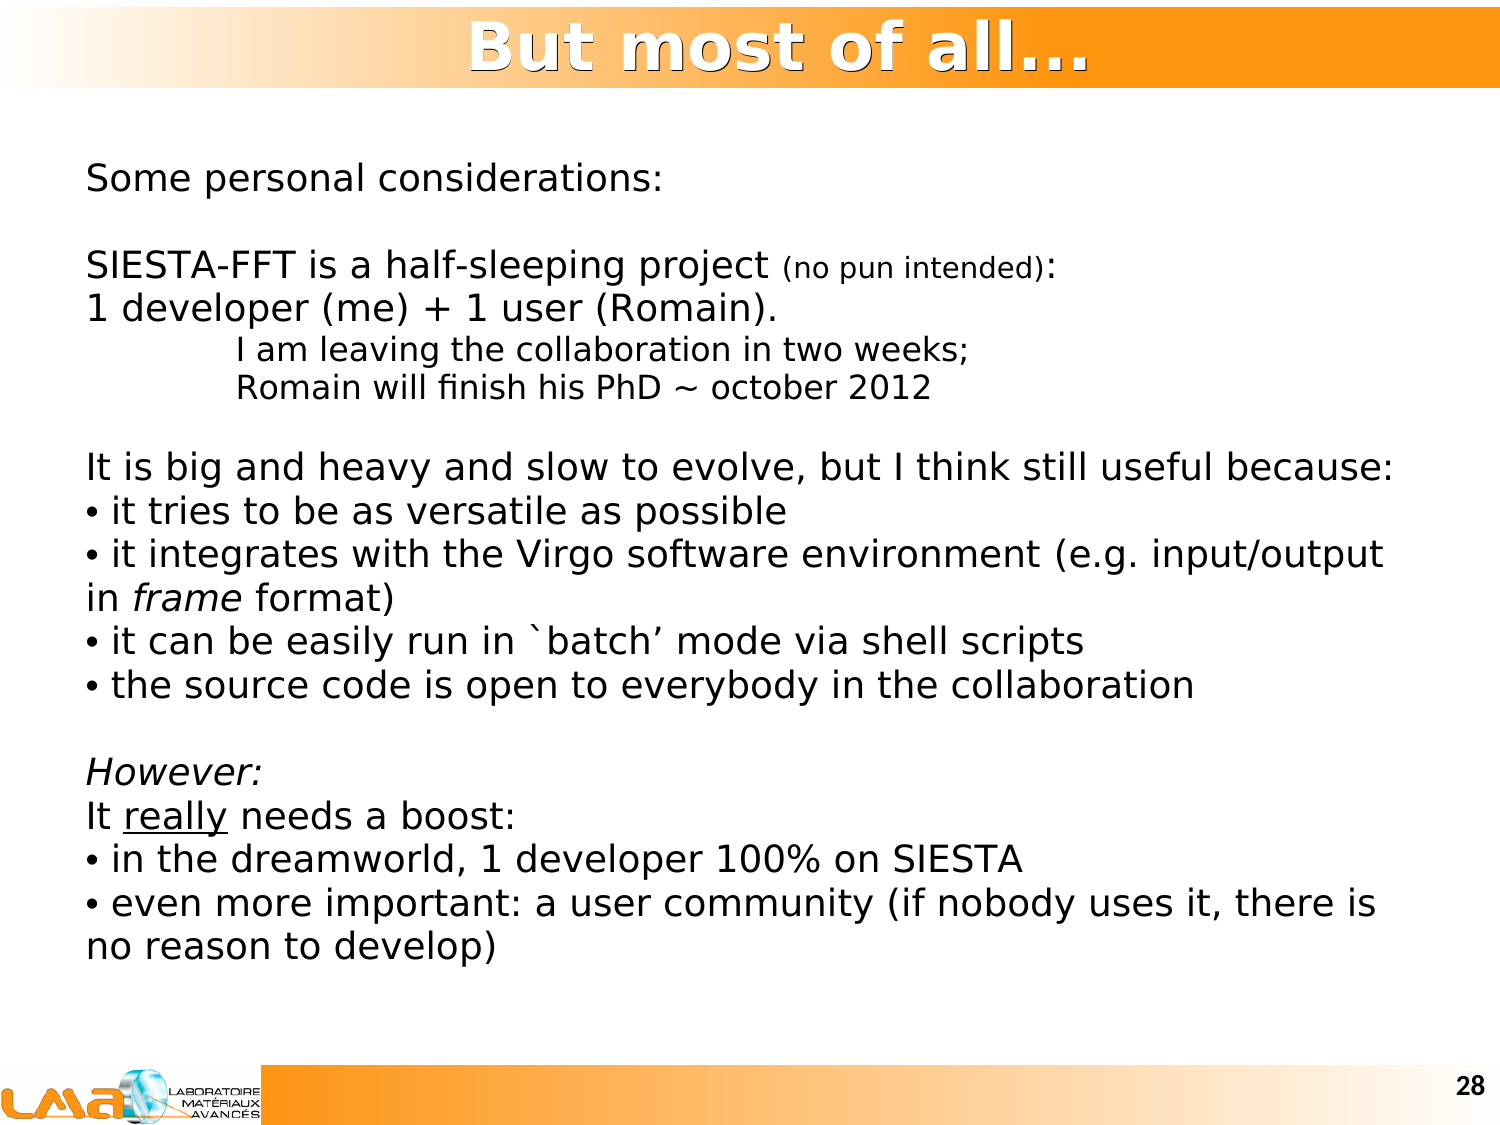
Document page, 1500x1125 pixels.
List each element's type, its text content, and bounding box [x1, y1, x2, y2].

title But most of all... [0, 7, 1500, 88]
picture [0, 1065, 261, 1125]
text_box Some personal considerations: SIESTA-FFT is a half-sleeping project (no pun intended): 1 developer (me) + 1 user (Romain). I am leaving the collaboration in two weeks; Romain will finish his PhD ~ october 2012 It is big and heavy and slow to evolve, but I think still useful because: it tries to be as versatile as possible it integrates with the Virgo software environment (e.g. input/output in frame format) it can be easily run in `batch’ mode via shell scripts the source code is open to everybody in the collaboration However: It really needs a boost: in the dreamworld, 1 developer 100% on SIESTA even more important: a user community (if nobody uses it, there is no reason to develop) [70, 149, 1430, 976]
